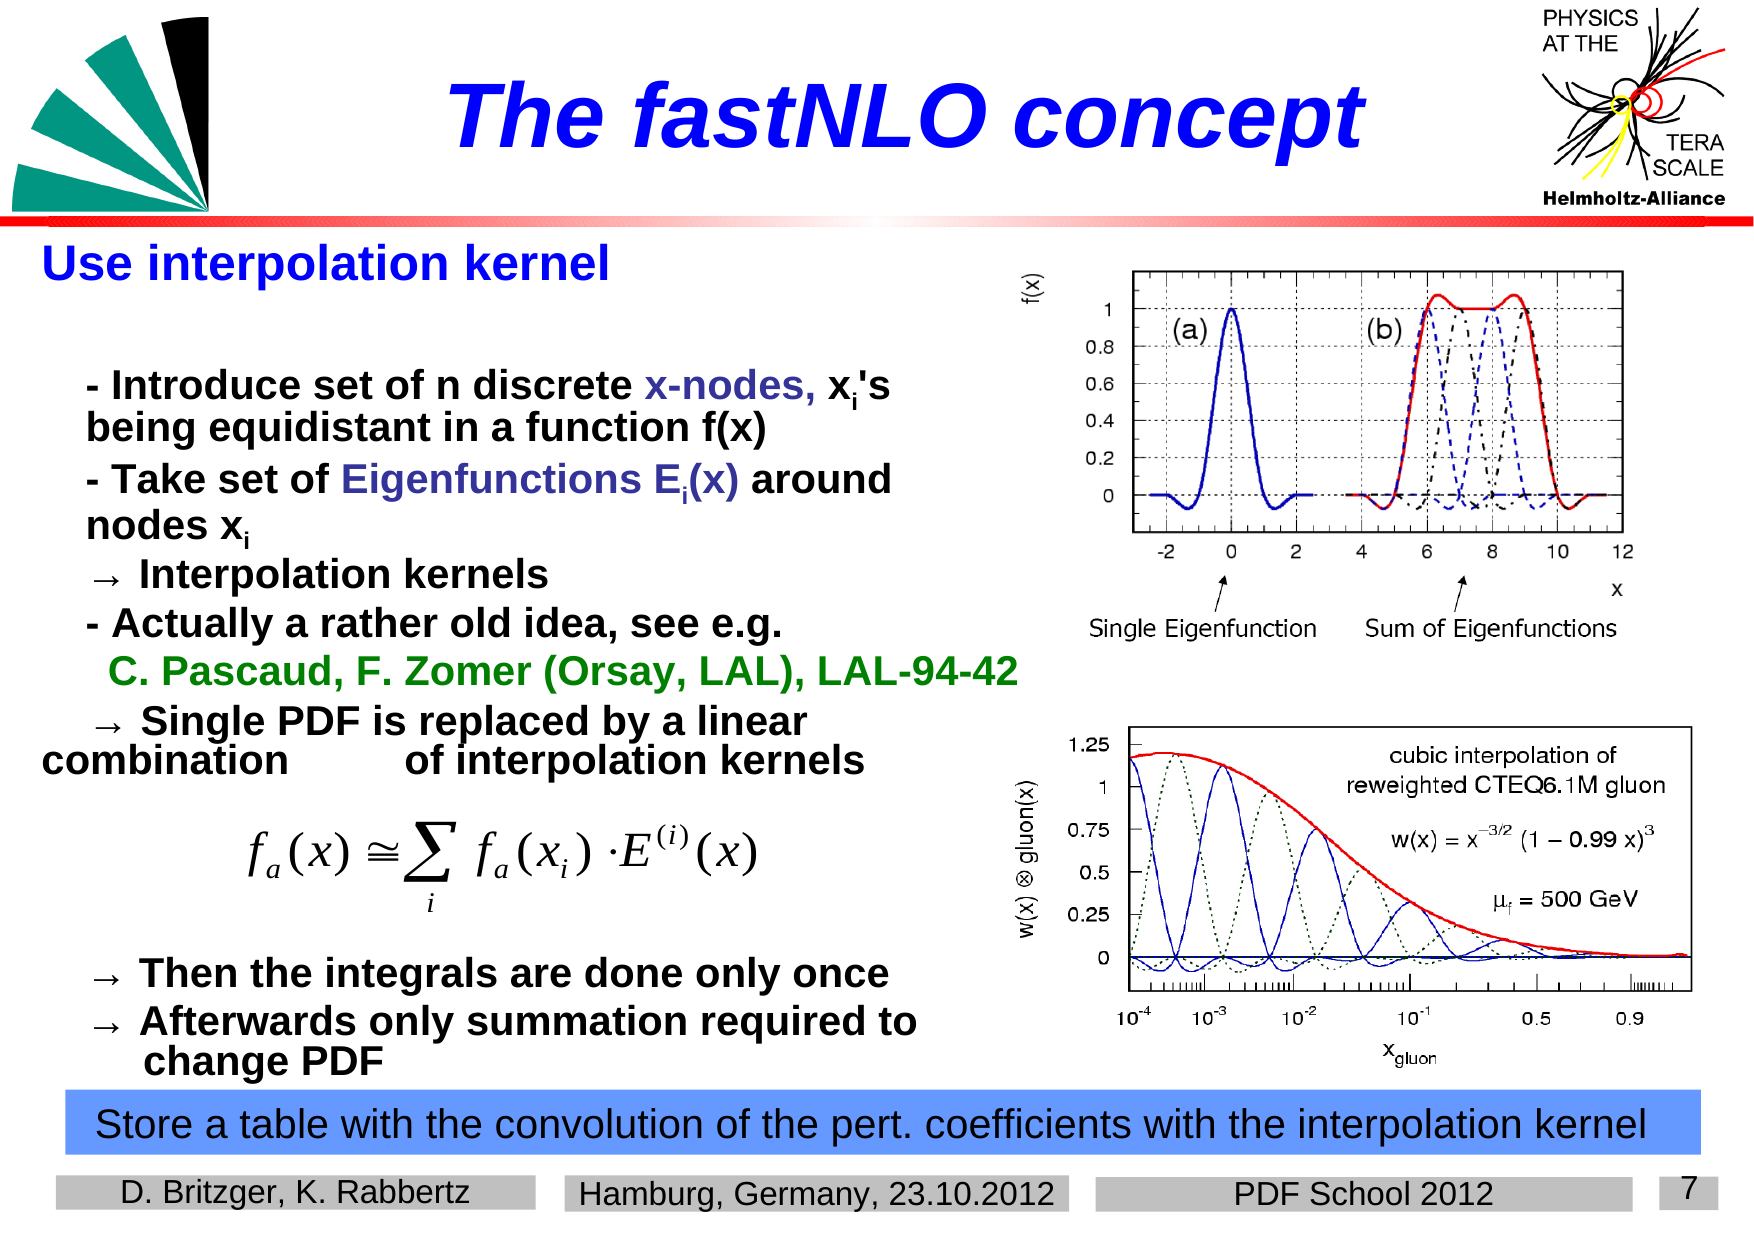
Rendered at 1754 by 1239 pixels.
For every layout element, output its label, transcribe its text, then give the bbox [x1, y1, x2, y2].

picture [12, 17, 209, 214]
text_box Use interpolation kernel - Introduce set of n discrete x-nodes, xi's being equidistant in a function f(x) - Take set of Eigenfunctions Ei(x) around nodes xi → Interpolation kernels - Actually a rather old idea, see e.g. C. Pascaud, F. Zomer (Orsay, LAL), LAL-94-42 → Single PDF is replaced by a linear combination of interpolation kernels → Then the integrals are done only once → Afterwards only summation required to change PDF [12, 234, 1083, 1182]
title The fastNLO concept [219, 13, 1530, 209]
picture [1524, 0, 1742, 216]
text_box Store a table with the convolution of the pert. coefficients with the interpolation kernel [1083, 1089, 1701, 1155]
picture [1083, 250, 1652, 654]
picture [1083, 708, 1705, 1072]
